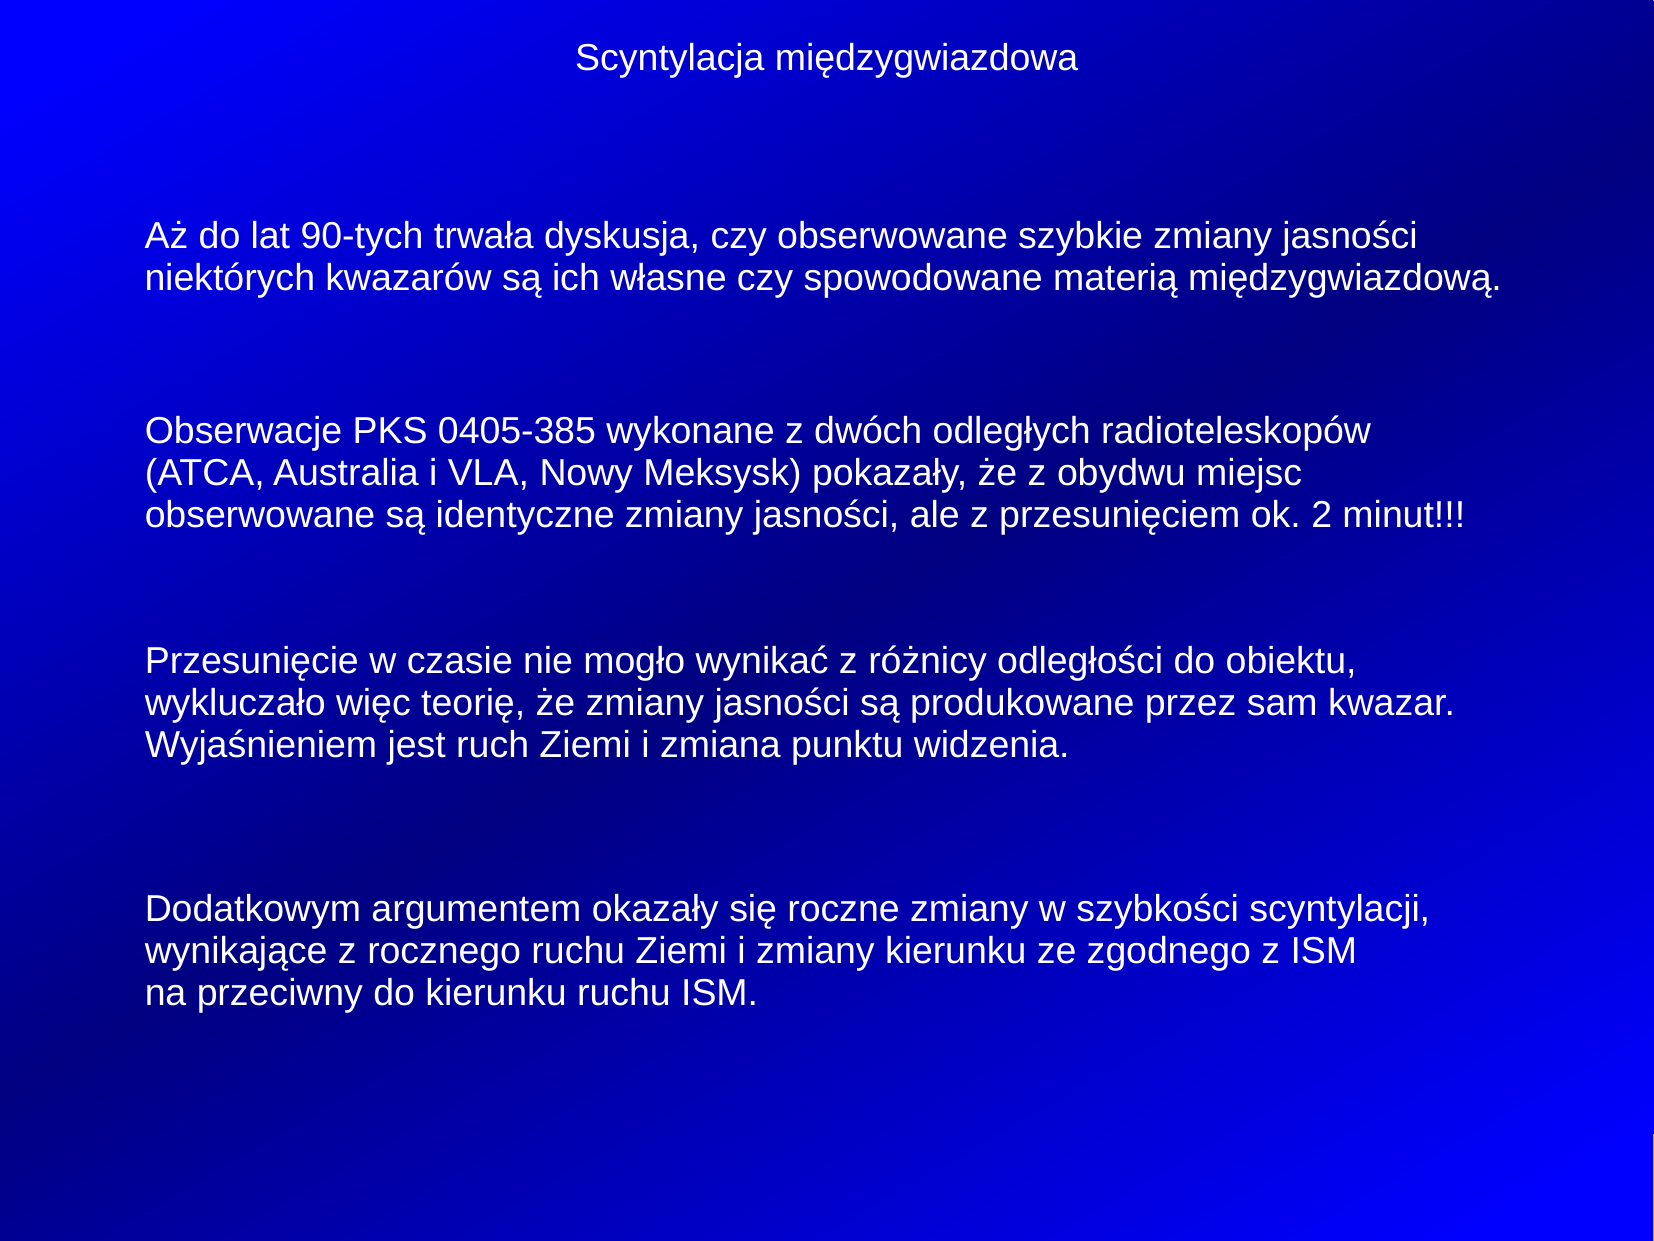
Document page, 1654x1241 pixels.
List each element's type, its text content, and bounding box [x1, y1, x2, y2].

text_box Obserwacje PKS 0405-385 wykonane z dwóch odległych radioteleskopów (ATCA, Australia i VLA, Nowy Meksysk) pokazały, że z obydwu miejsc obserwowane są identyczne zmiany jasności, ale z przesunięciem ok. 2 minut!!! [129, 401, 1481, 543]
text_box Scyntylacja międzygwiazdowa [560, 29, 1094, 87]
text_box Dodatkowym argumentem okazały się roczne zmiany w szybkości scyntylacji, wynikające z rocznego ruchu Ziemi i zmiany kierunku ze zgodnego z ISM na przeciwny do kierunku ruchu ISM. [130, 879, 1446, 1021]
text_box Aż do lat 90-tych trwała dyskusja, czy obserwowane szybkie zmiany jasności niektórych kwazarów są ich własne czy spowodowane materią międzygwiazdową. [129, 206, 1518, 306]
text_box Przesunięcie w czasie nie mogło wynikać z różnicy odległości do obiektu, wykluczało więc teorię, że zmiany jasności są produkowane przez sam kwazar. Wyjaśnieniem jest ruch Ziemi i zmiana punktu widzenia. [130, 631, 1471, 773]
